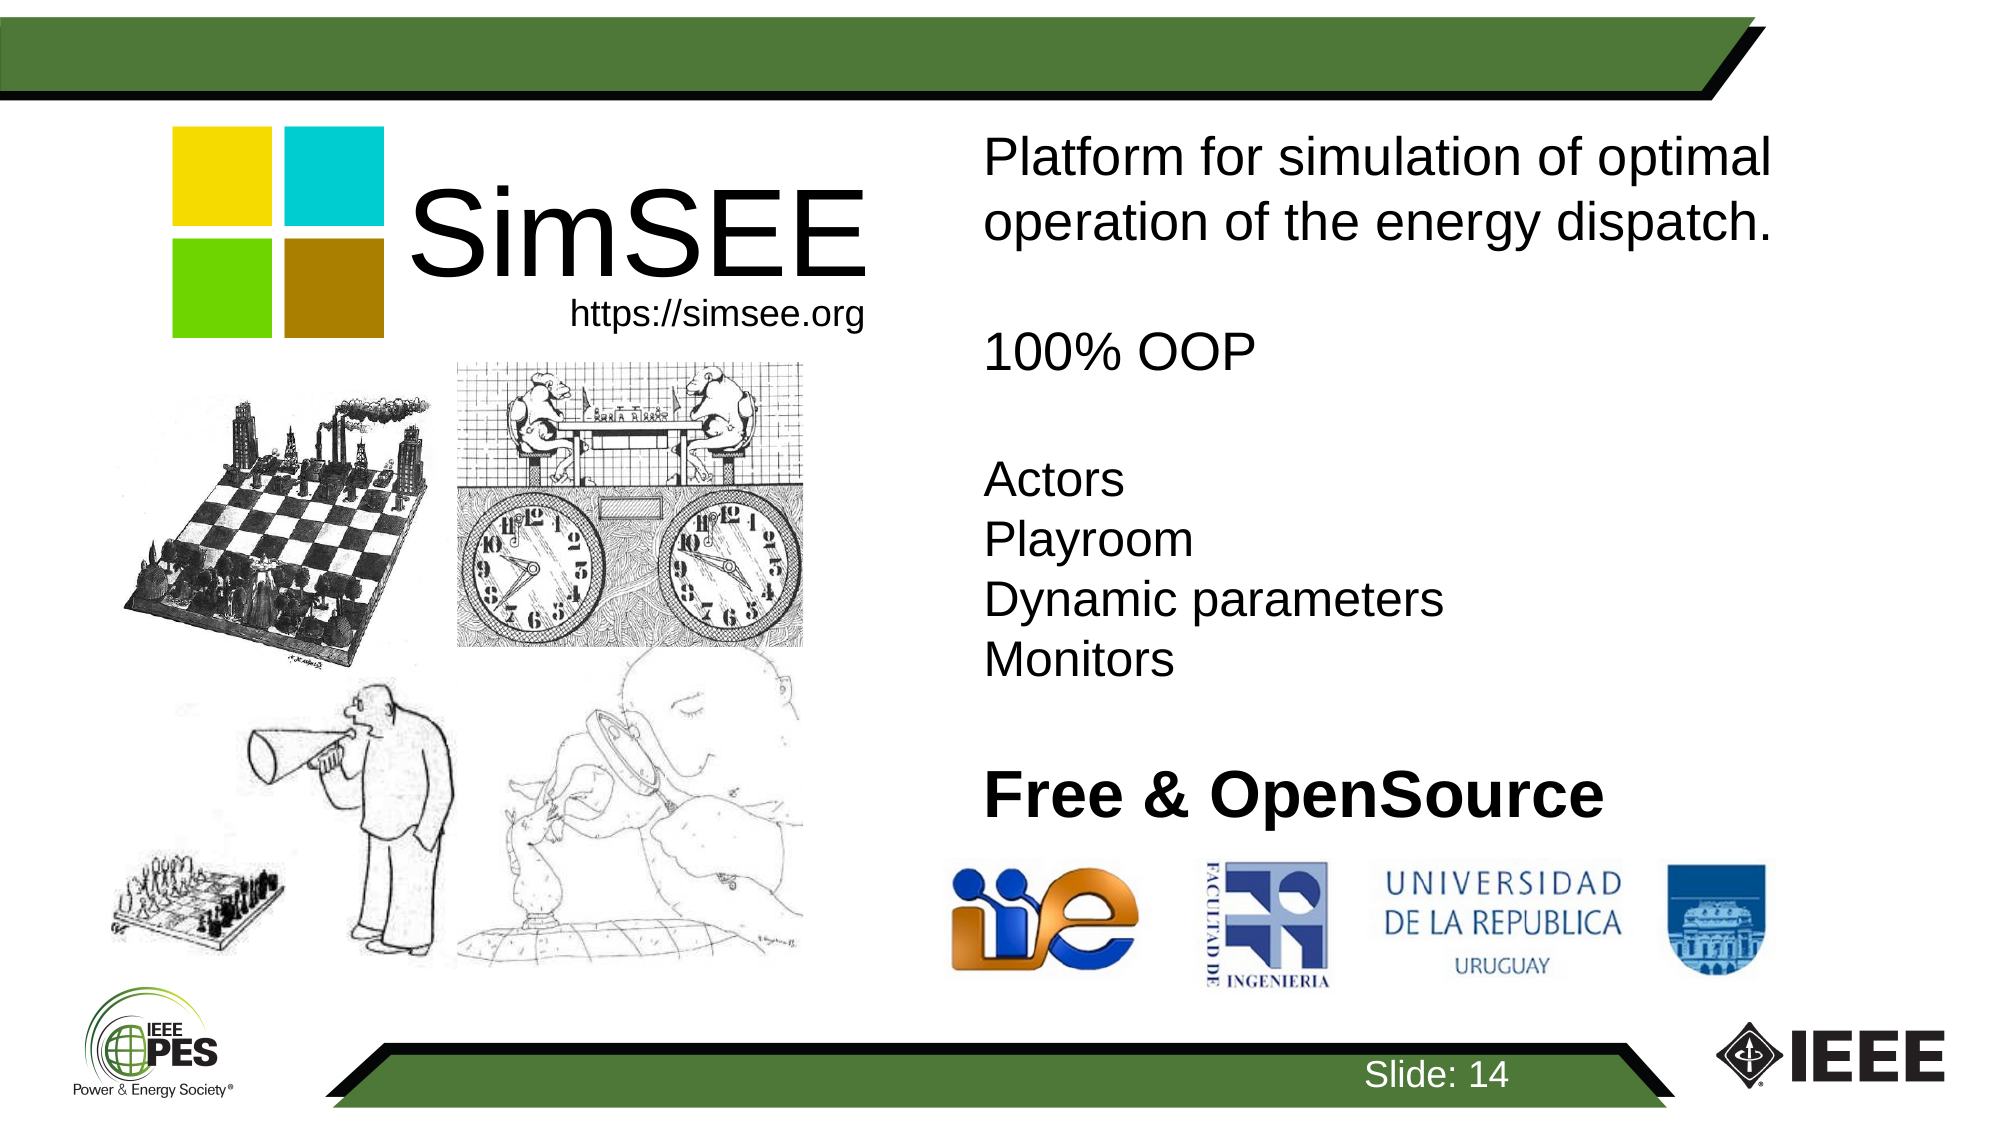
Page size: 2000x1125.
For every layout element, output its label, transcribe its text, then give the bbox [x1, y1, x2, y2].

title Platform for simulation of optimal operation of the energy dispatch. 100% OOP Actors Playroom Dynamic parameters Monitors Free & OpenSource [933, 106, 1796, 839]
picture [0, 0, 2000, 1125]
text_box https://simsee.org [555, 285, 886, 343]
text_box SimSEE [391, 155, 886, 311]
